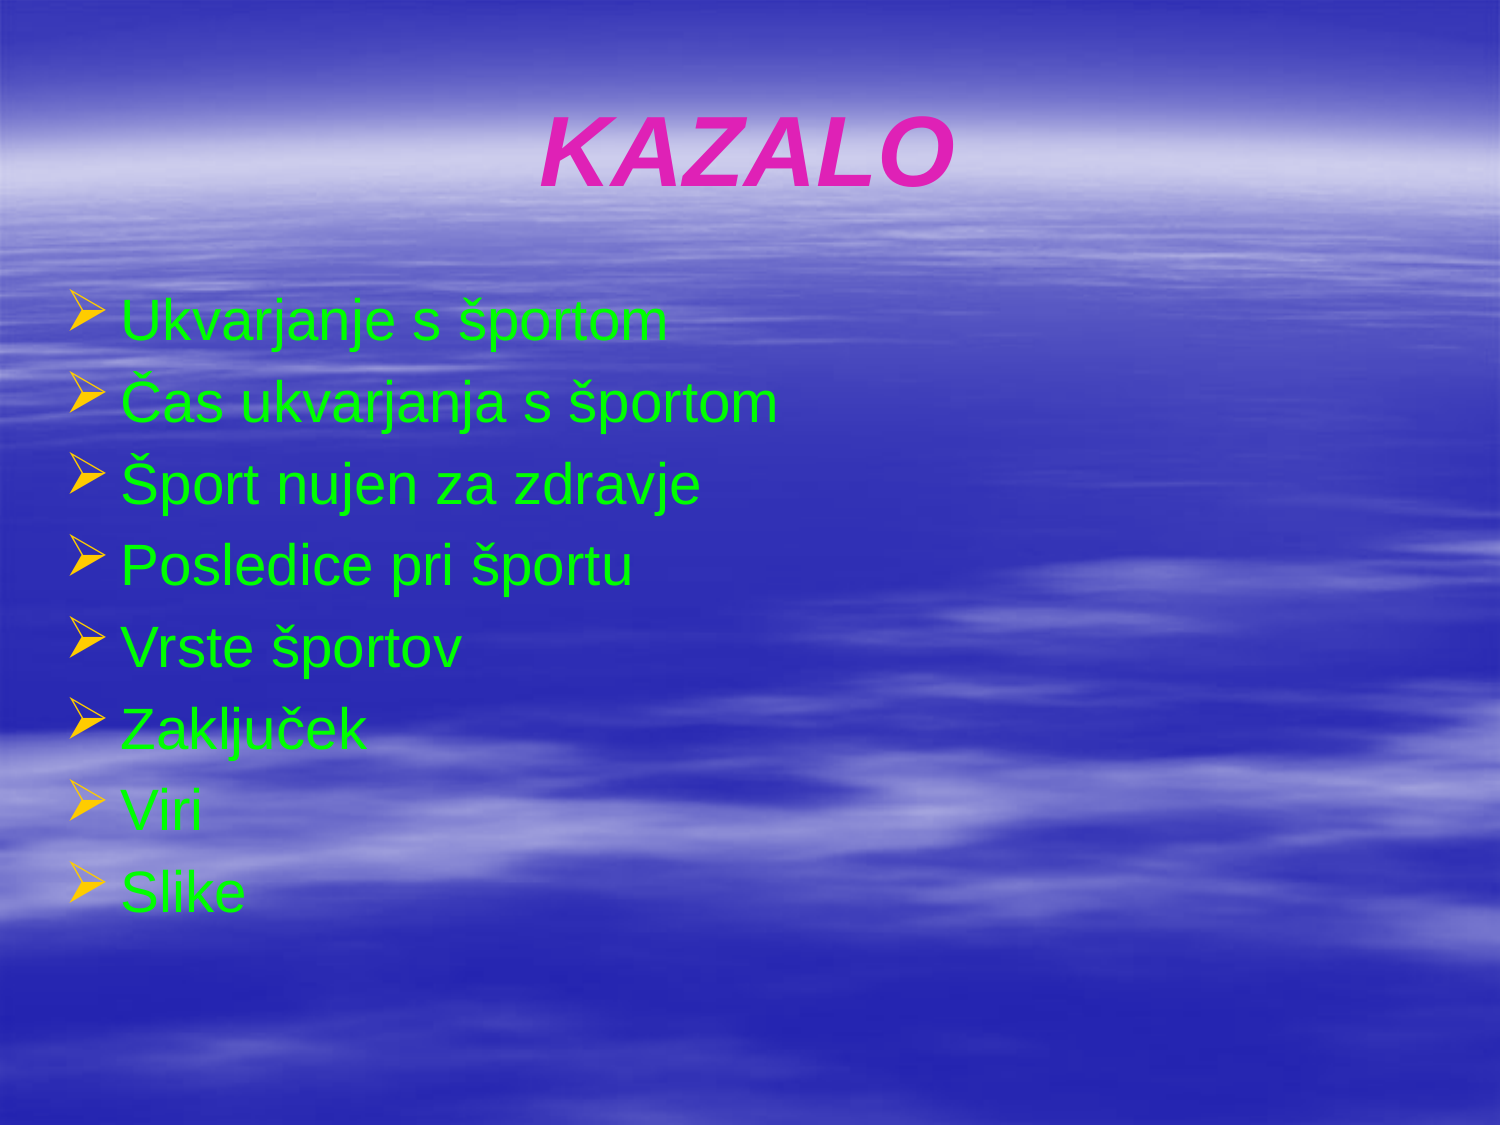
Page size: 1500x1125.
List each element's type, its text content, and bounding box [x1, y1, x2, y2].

title KAZALO [49, 37, 1446, 255]
picture [0, 0, 1500, 1125]
list Ukvarjanje s športom Čas ukvarjanja s športom Šport nujen za zdravje Posledice pri športu Vrste športov Zaključek Viri Slike [49, 275, 1451, 1001]
